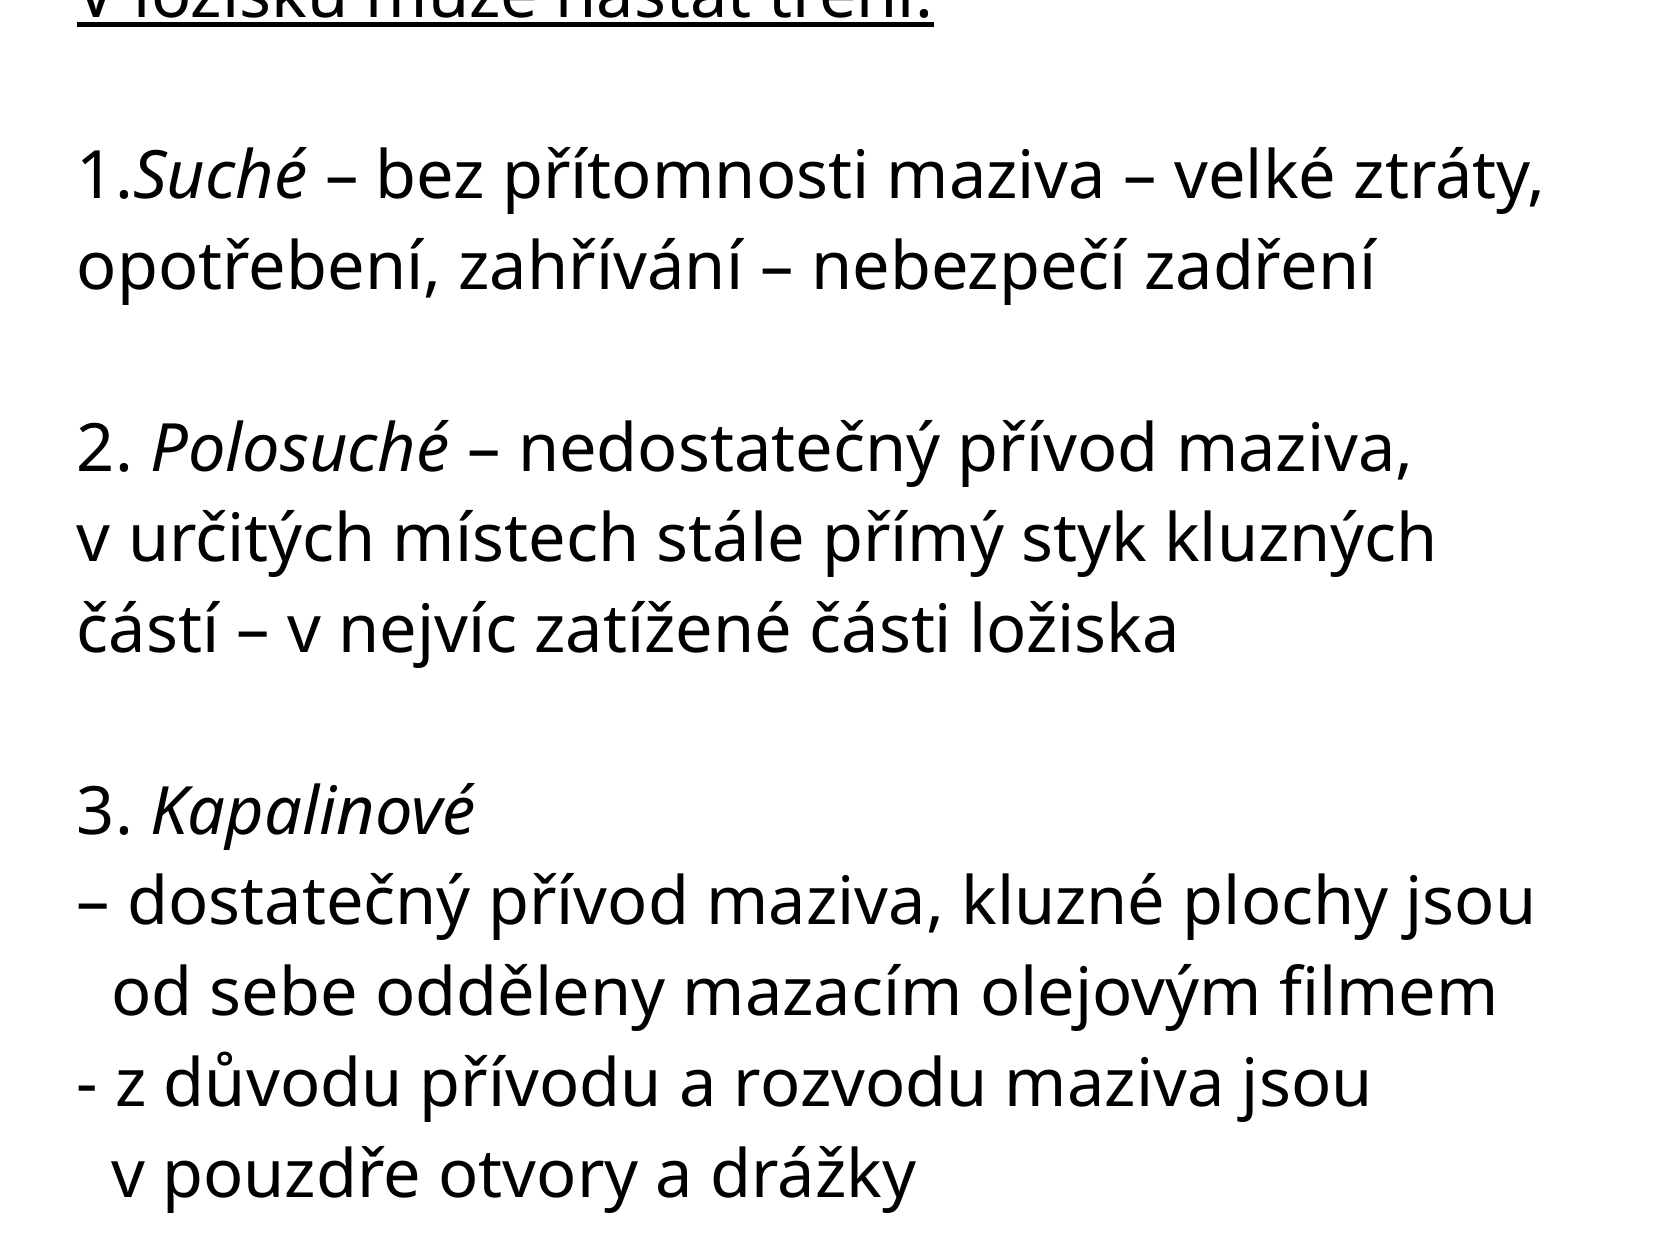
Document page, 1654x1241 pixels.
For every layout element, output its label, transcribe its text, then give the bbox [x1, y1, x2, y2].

subtitle V ložisku může nastat tření: 1.Suché – bez přítomnosti maziva – velké ztráty, opotřebení, zahřívání – nebezpečí zadření 2. Polosuché – nedostatečný přívod maziva, v určitých místech stále přímý styk kluzných částí – v nejvíc zatížené části ložiska 3. Kapalinové – dostatečný přívod maziva, kluzné plochy jsou od sebe odděleny mazacím olejovým filmem - z důvodu přívodu a rozvodu maziva jsou v pouzdře otvory a drážky [76, 38, 1565, 1125]
